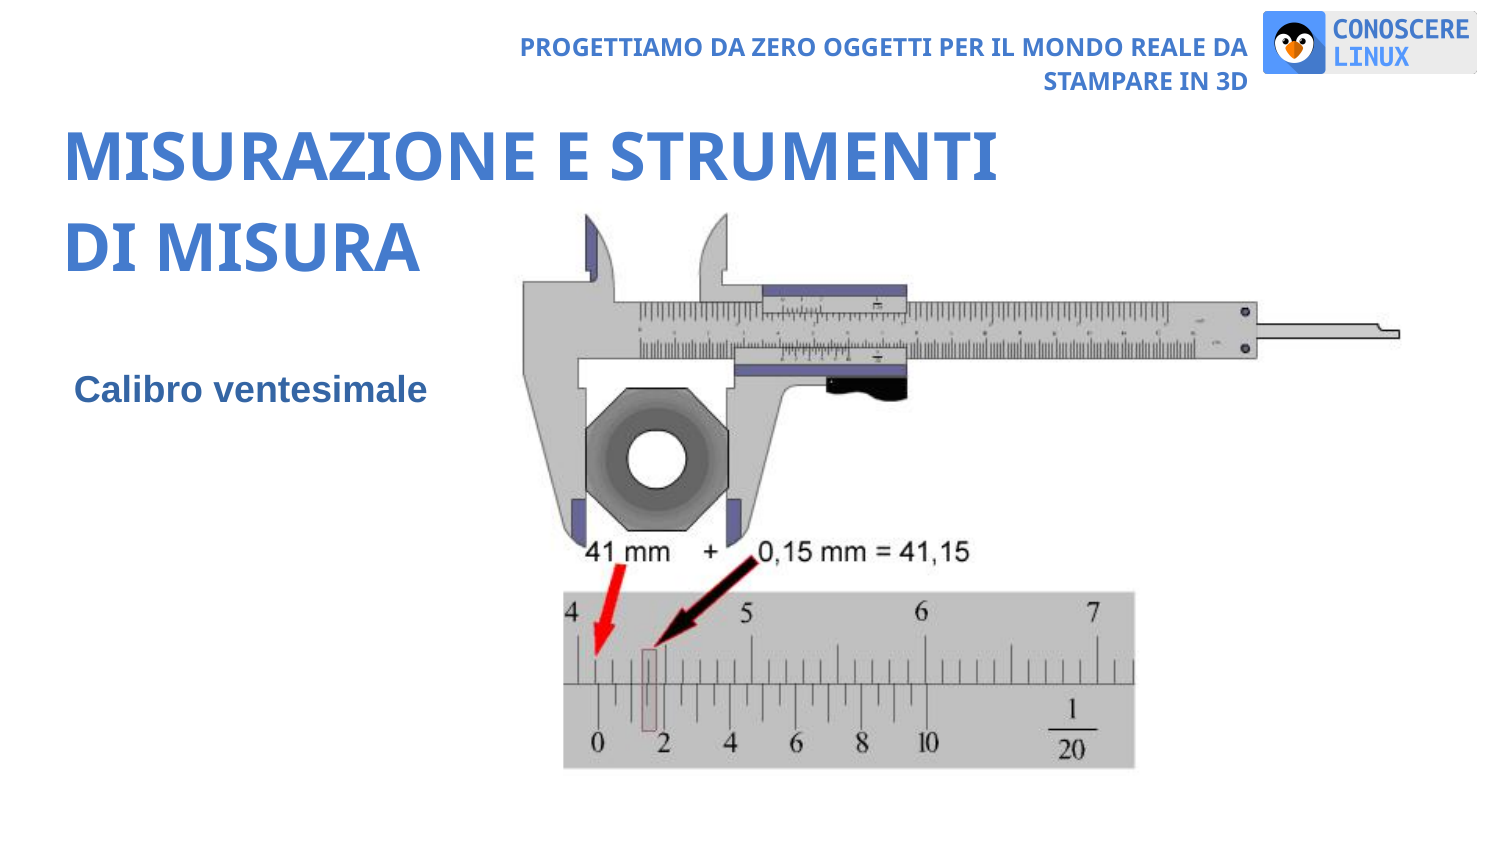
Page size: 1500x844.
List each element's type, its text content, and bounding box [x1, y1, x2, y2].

picture [1263, 11, 1477, 74]
picture [476, 200, 1441, 801]
title Calibro ventesimale [59, 354, 544, 426]
text_box MISURAZIONE E STRUMENTI DI MISURA [47, 102, 1075, 189]
text_box PROGETTIAMO DA ZERO OGGETTI PER IL MONDO REALE DA STAMPARE IN 3D [437, 21, 1264, 91]
